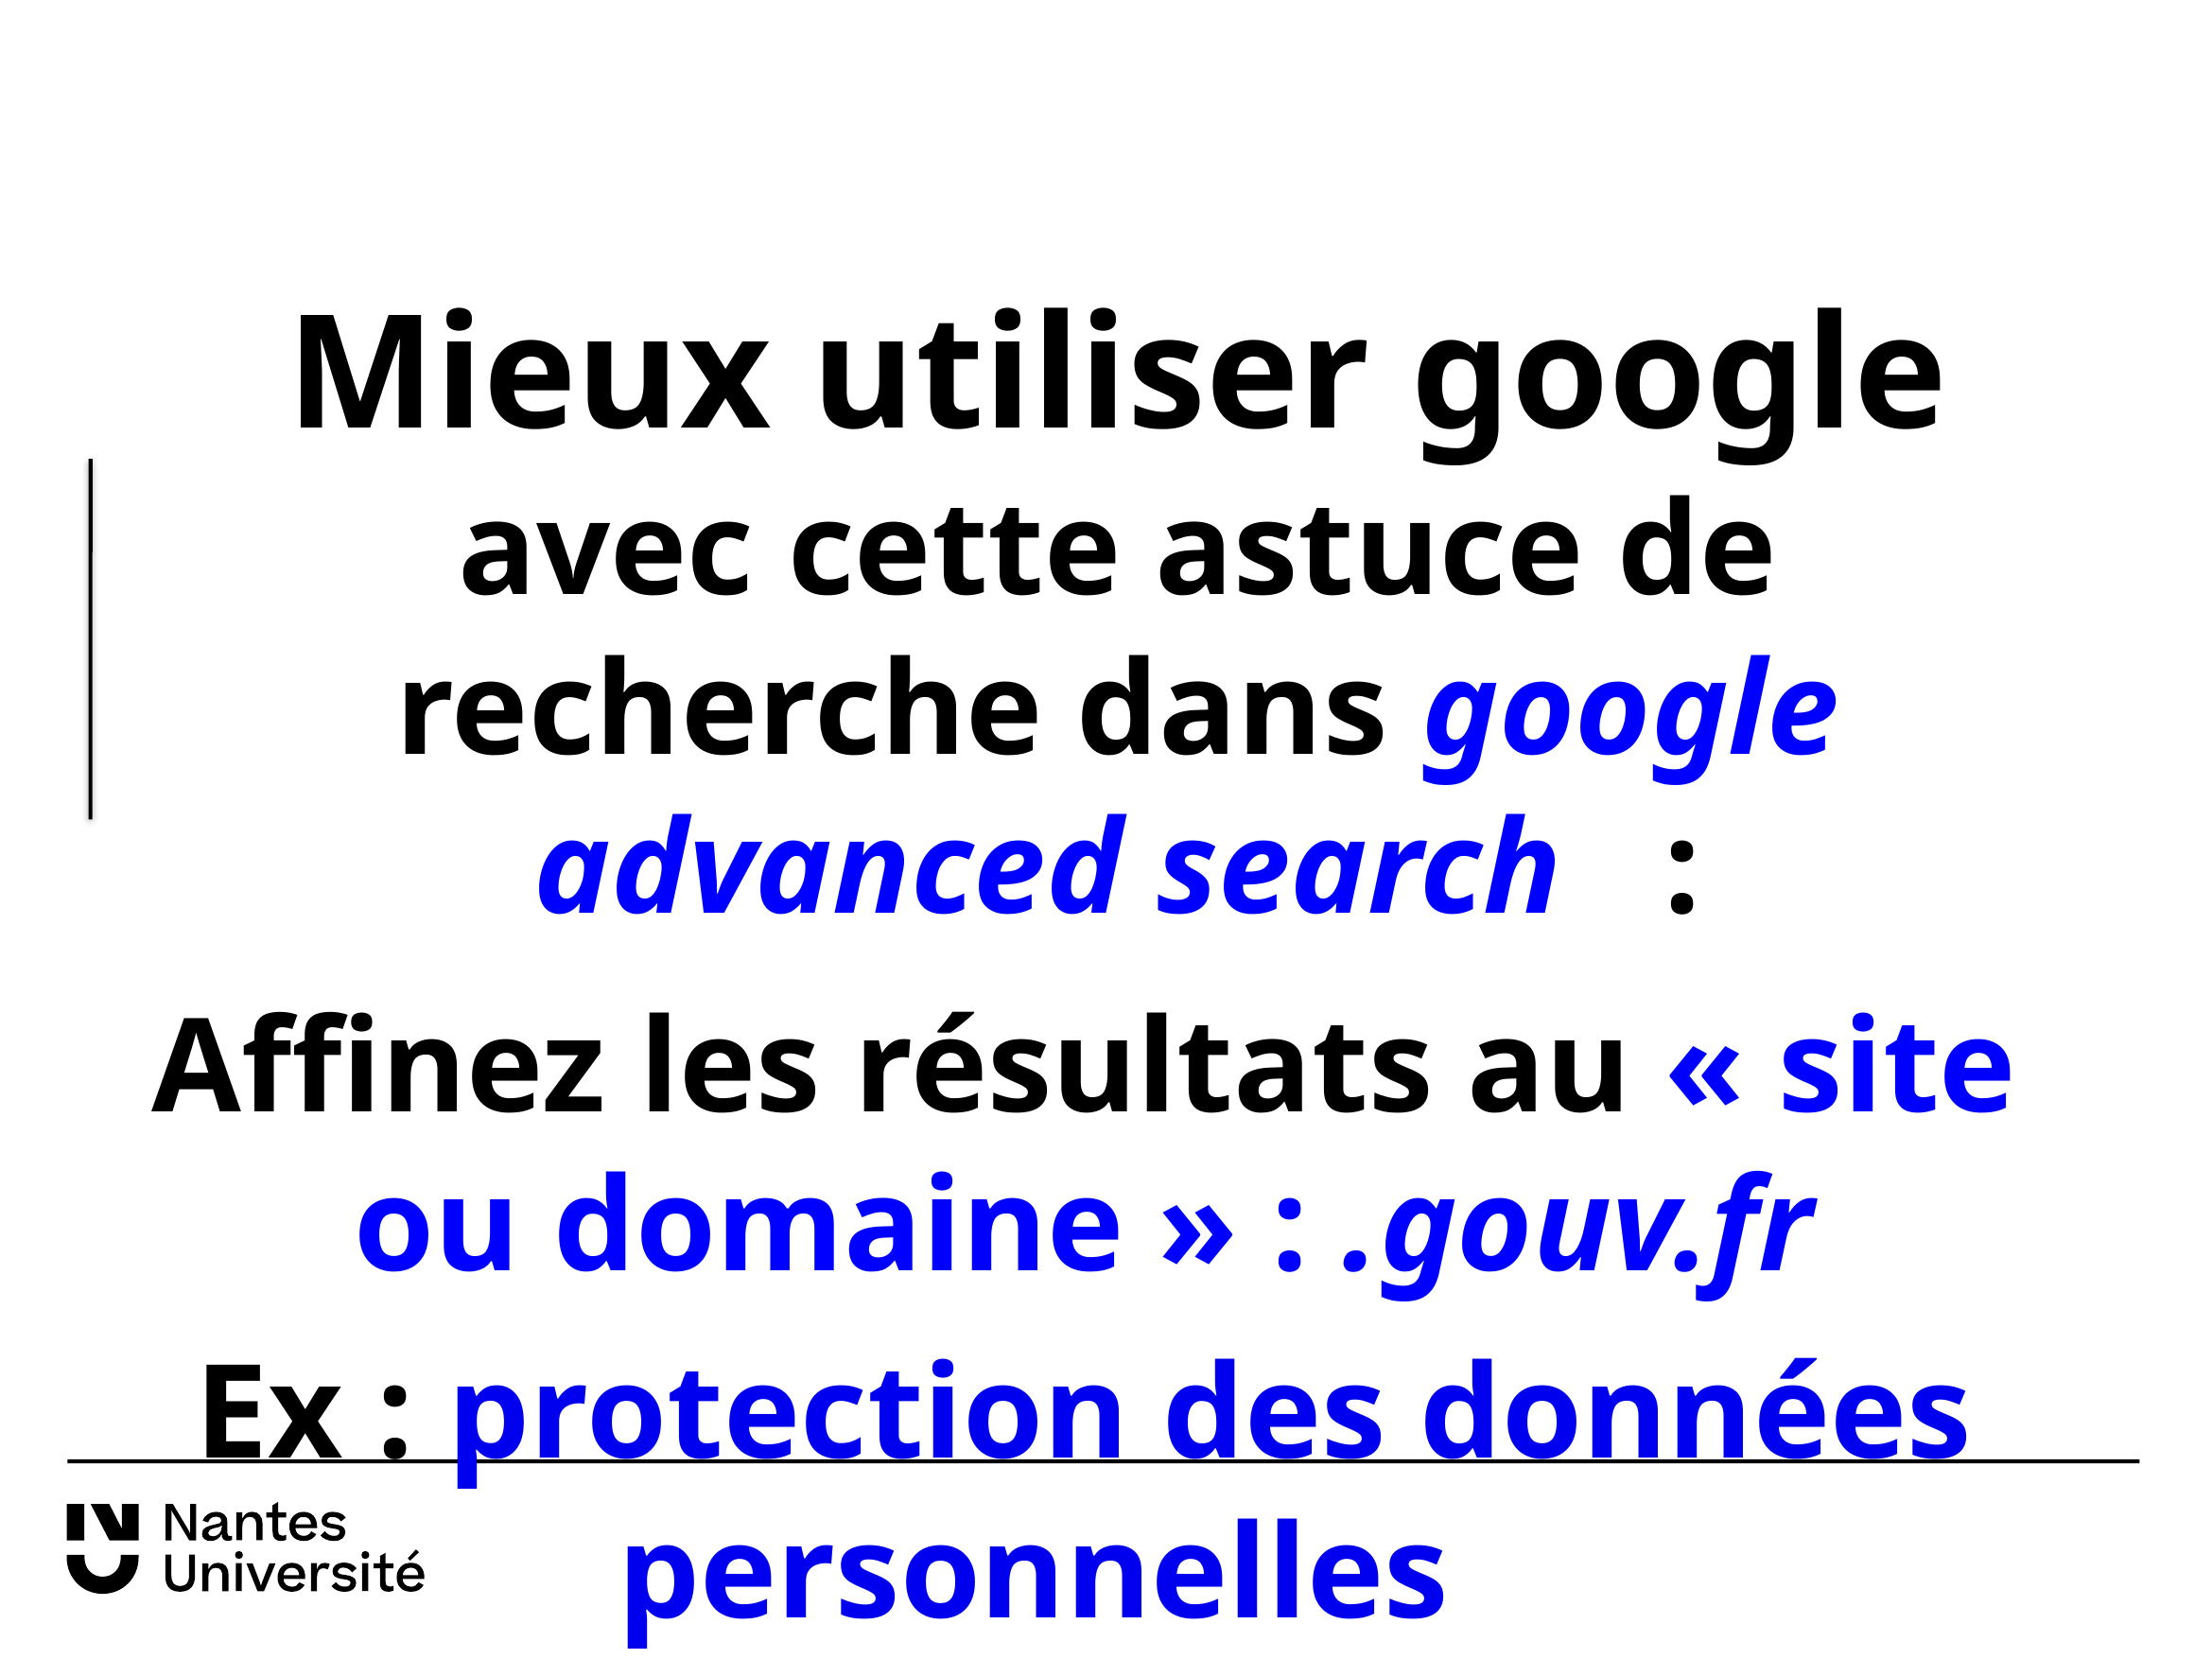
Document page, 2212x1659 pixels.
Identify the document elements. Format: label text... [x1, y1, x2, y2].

list Mieux utiliser google avec cette astuce de recherche dans google advanced search : Affinez les résultats au « site ou domaine » : .gouv.fr Ex : protection des données personnelles [115, 273, 2052, 1631]
